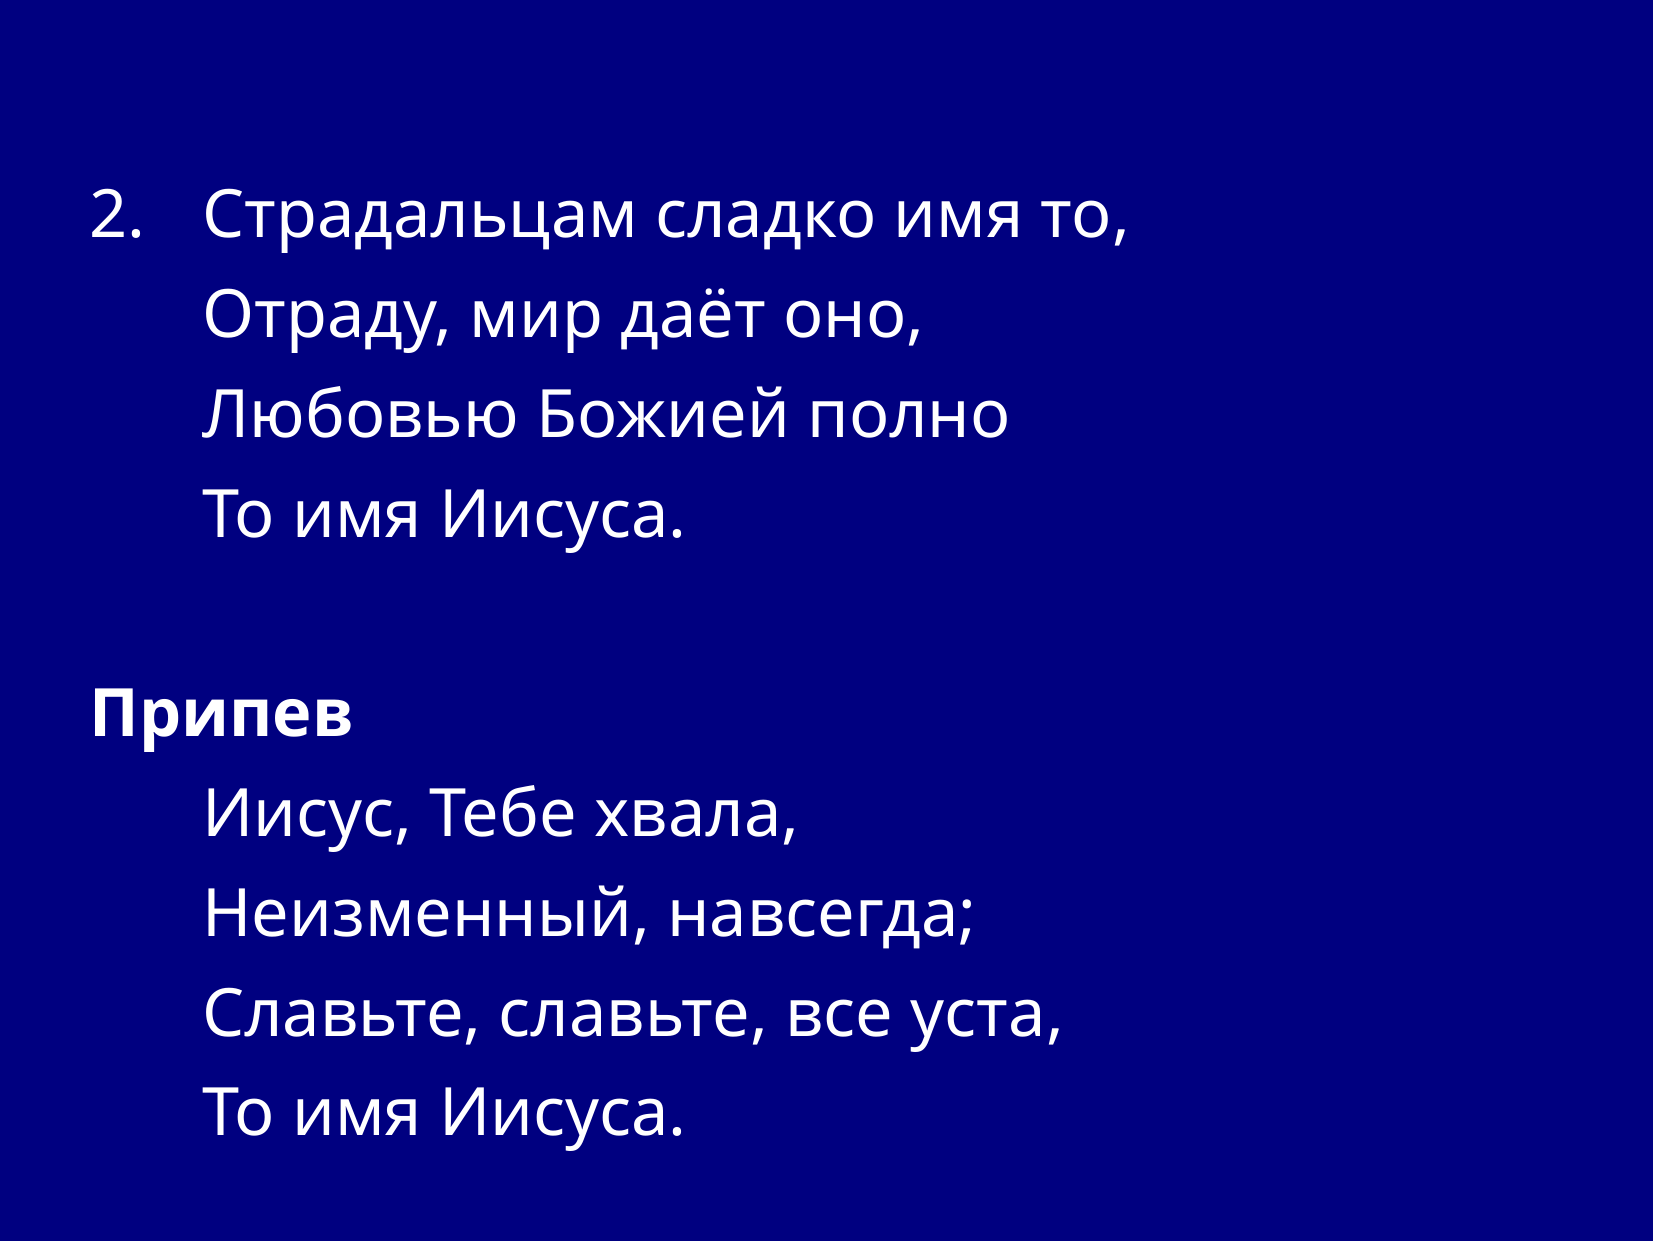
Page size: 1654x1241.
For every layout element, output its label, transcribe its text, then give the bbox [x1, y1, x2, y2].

text_box 2. Страдальцам сладко имя то, Отраду, мир даёт оно, Любовью Божией полно То имя Иисуса. Припев Иисус, Тебе хвала, Неизменный, навсегда; Славьте, славьте, все уста, То имя Иисуса. [75, 150, 1576, 1163]
